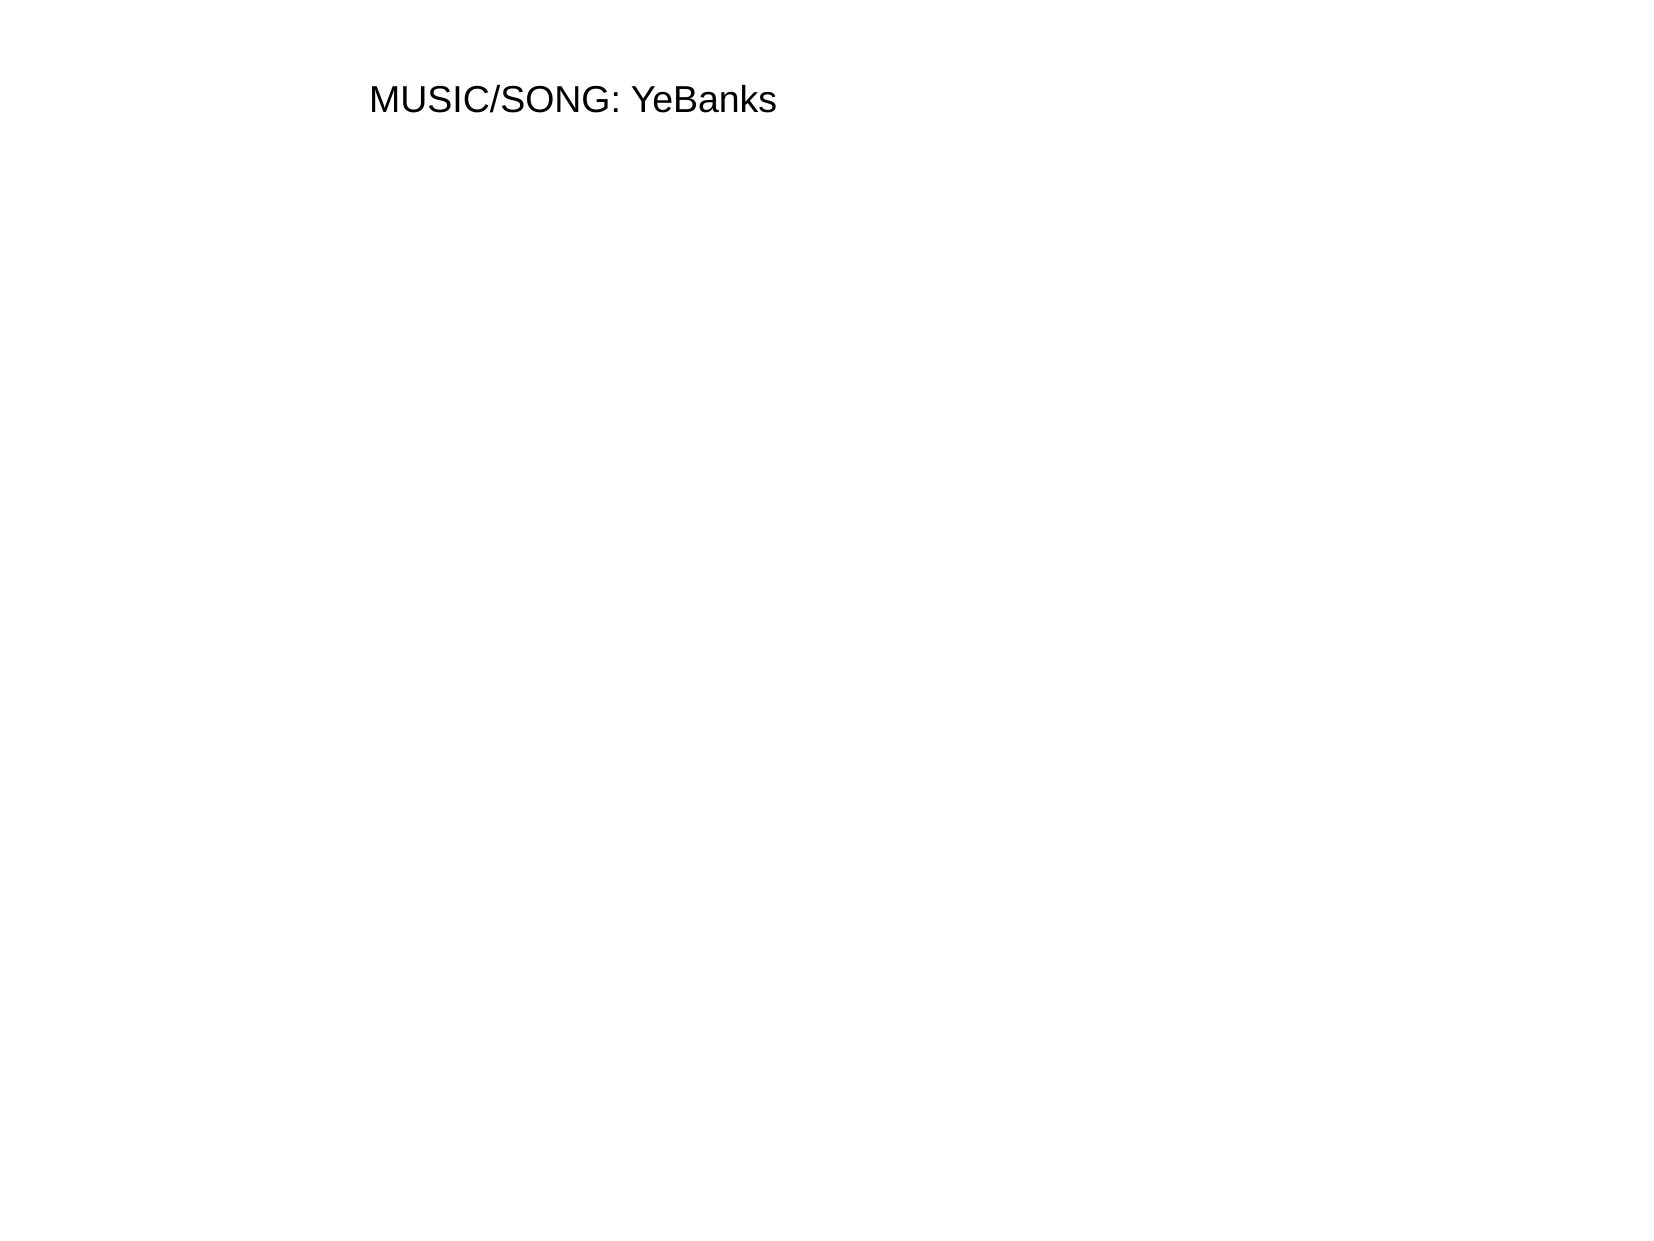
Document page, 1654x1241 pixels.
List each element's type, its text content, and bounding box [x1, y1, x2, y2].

text_box MUSIC/SONG: YeBanks [354, 70, 1229, 128]
